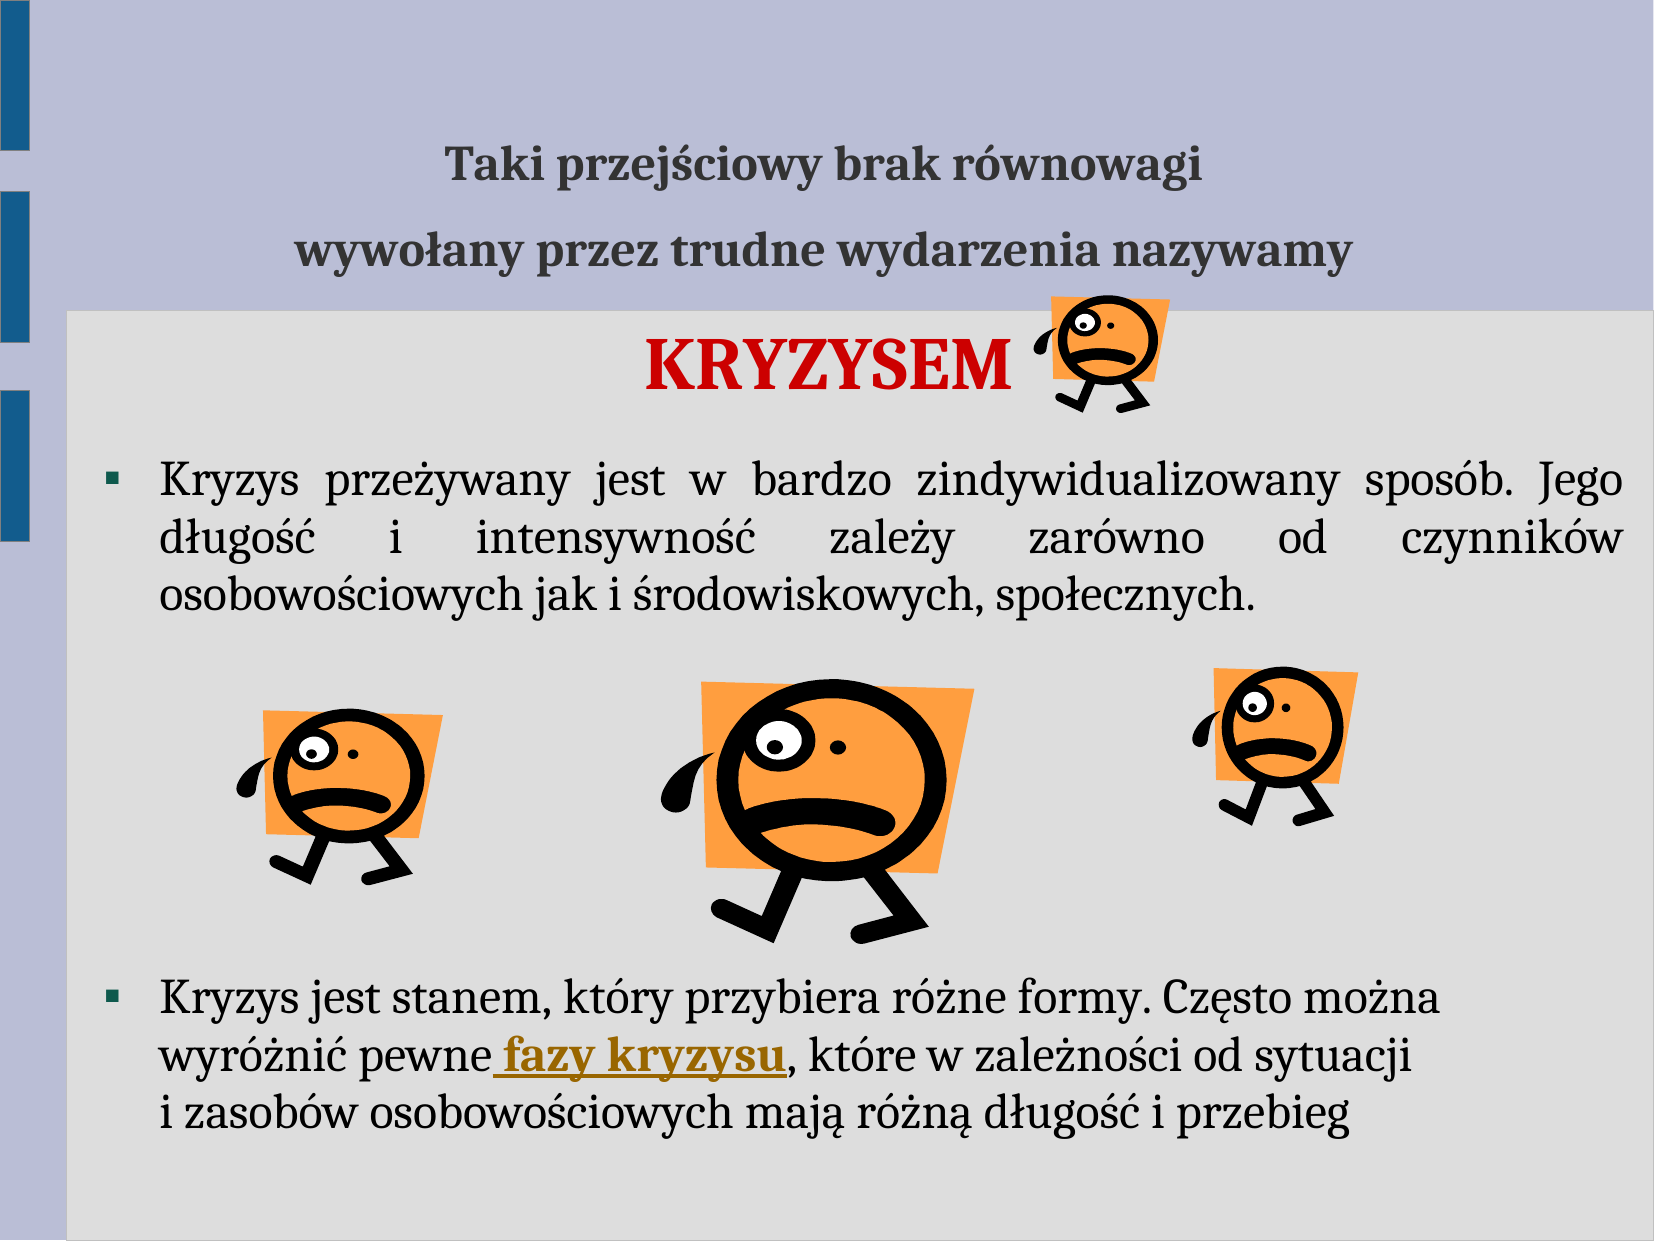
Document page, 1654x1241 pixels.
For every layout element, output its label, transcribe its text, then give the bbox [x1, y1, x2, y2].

picture [660, 679, 975, 945]
picture [1033, 295, 1171, 414]
picture [1192, 666, 1359, 827]
picture [236, 708, 443, 886]
list Kryzys przeżywany jest w bardzo zindywidualizowany sposób. Jego długość i intensywność zależy zarówno od czynników osobowościowych jak i środowiskowych, społecznych. Kryzys jest stanem, który przybiera różne formy. Często można wyróżnić pewne fazy kryzysu, które w zależności od sytuacji i zasobów osobowościowych mają różną długość i przebieg [88, 450, 1625, 1160]
title Taki przejściowy brak równowagi wywołany przez trudne wydarzenia nazywamy KRYZYSEM [123, 118, 1536, 397]
